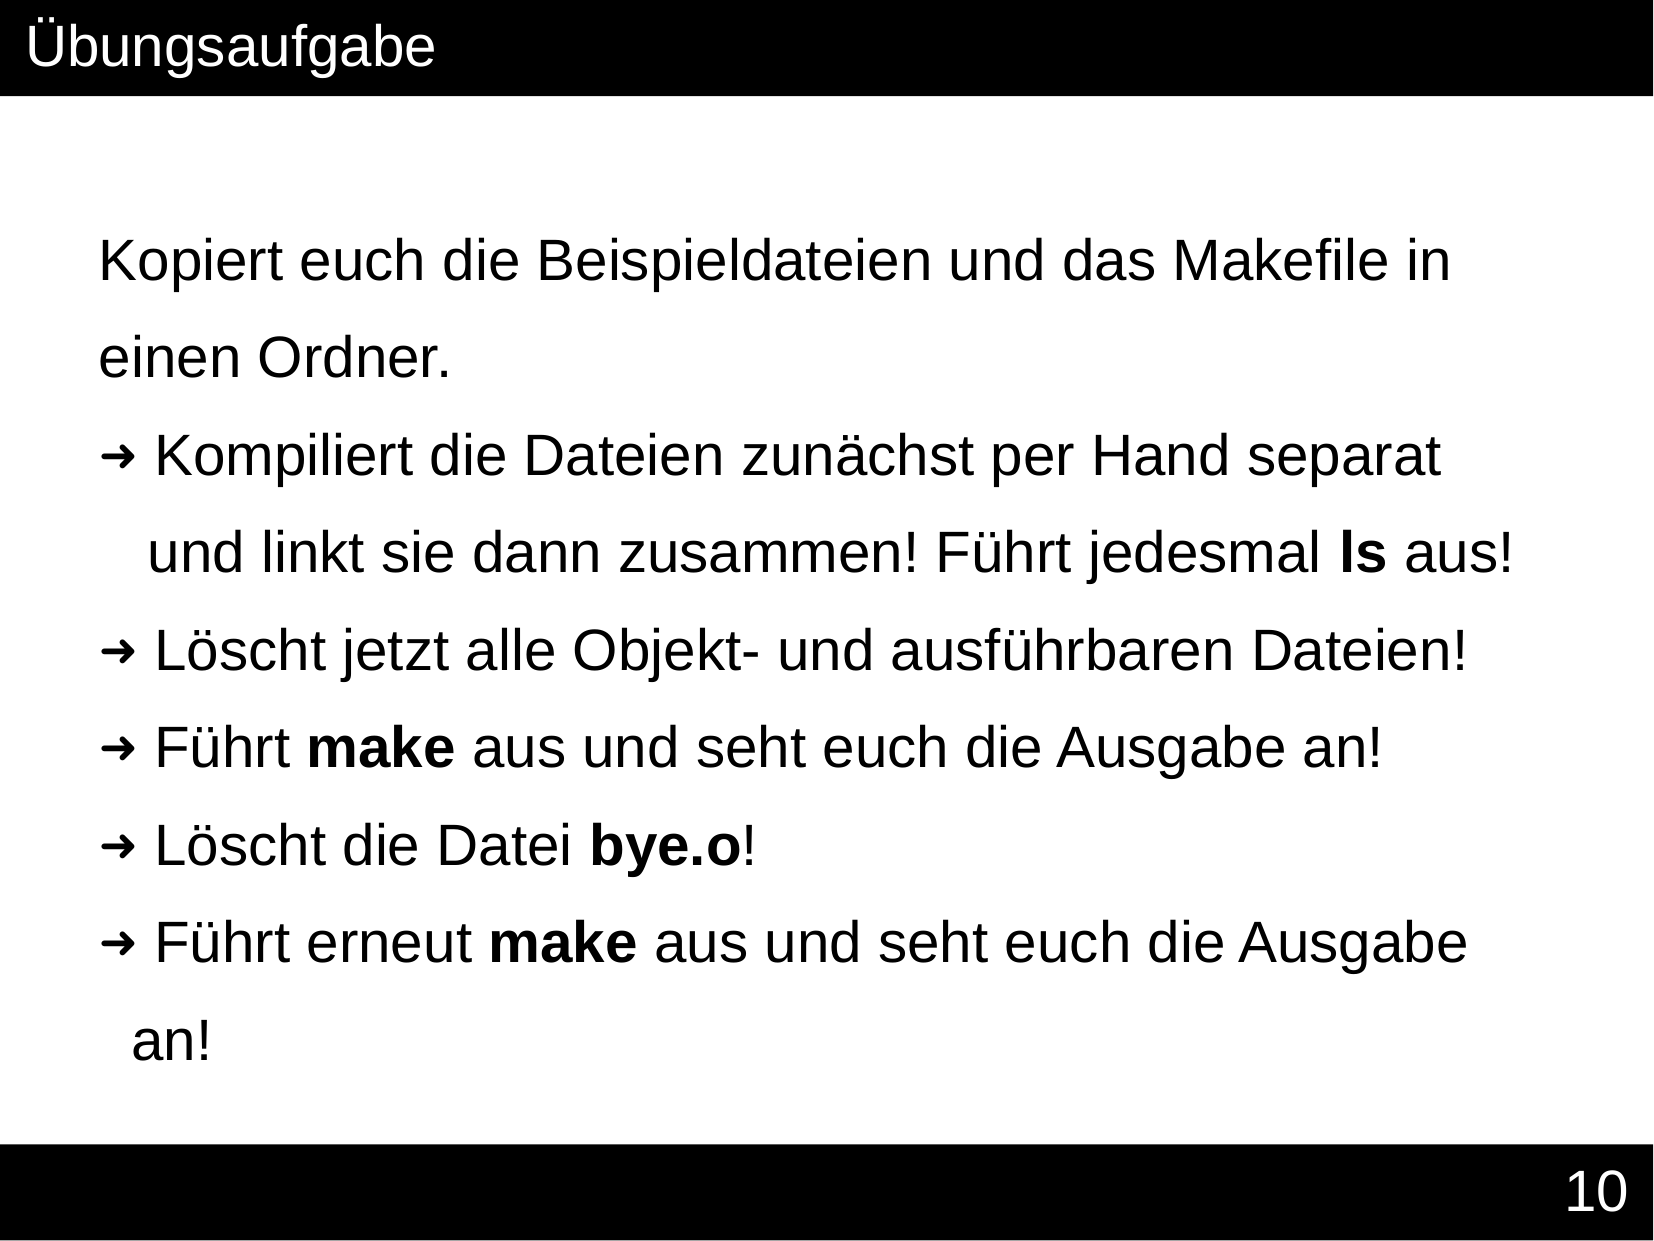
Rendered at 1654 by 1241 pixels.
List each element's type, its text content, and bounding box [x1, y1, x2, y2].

text_box Übungsaufgabe [10, 6, 1222, 94]
text_box Kopiert euch die Beispieldateien und das Makefile in einen Ordner. Kompiliert die Dateien zunächst per Hand separat und linkt sie dann zusammen! Führt jedesmal ls aus! Löscht jetzt alle Objekt- und ausführbaren Dateien! Führt make aus und seht euch die Ausgabe an! Löscht die Datei bye.o! Führt erneut make aus und seht euch die Ausgabe an! [84, 187, 1566, 1241]
